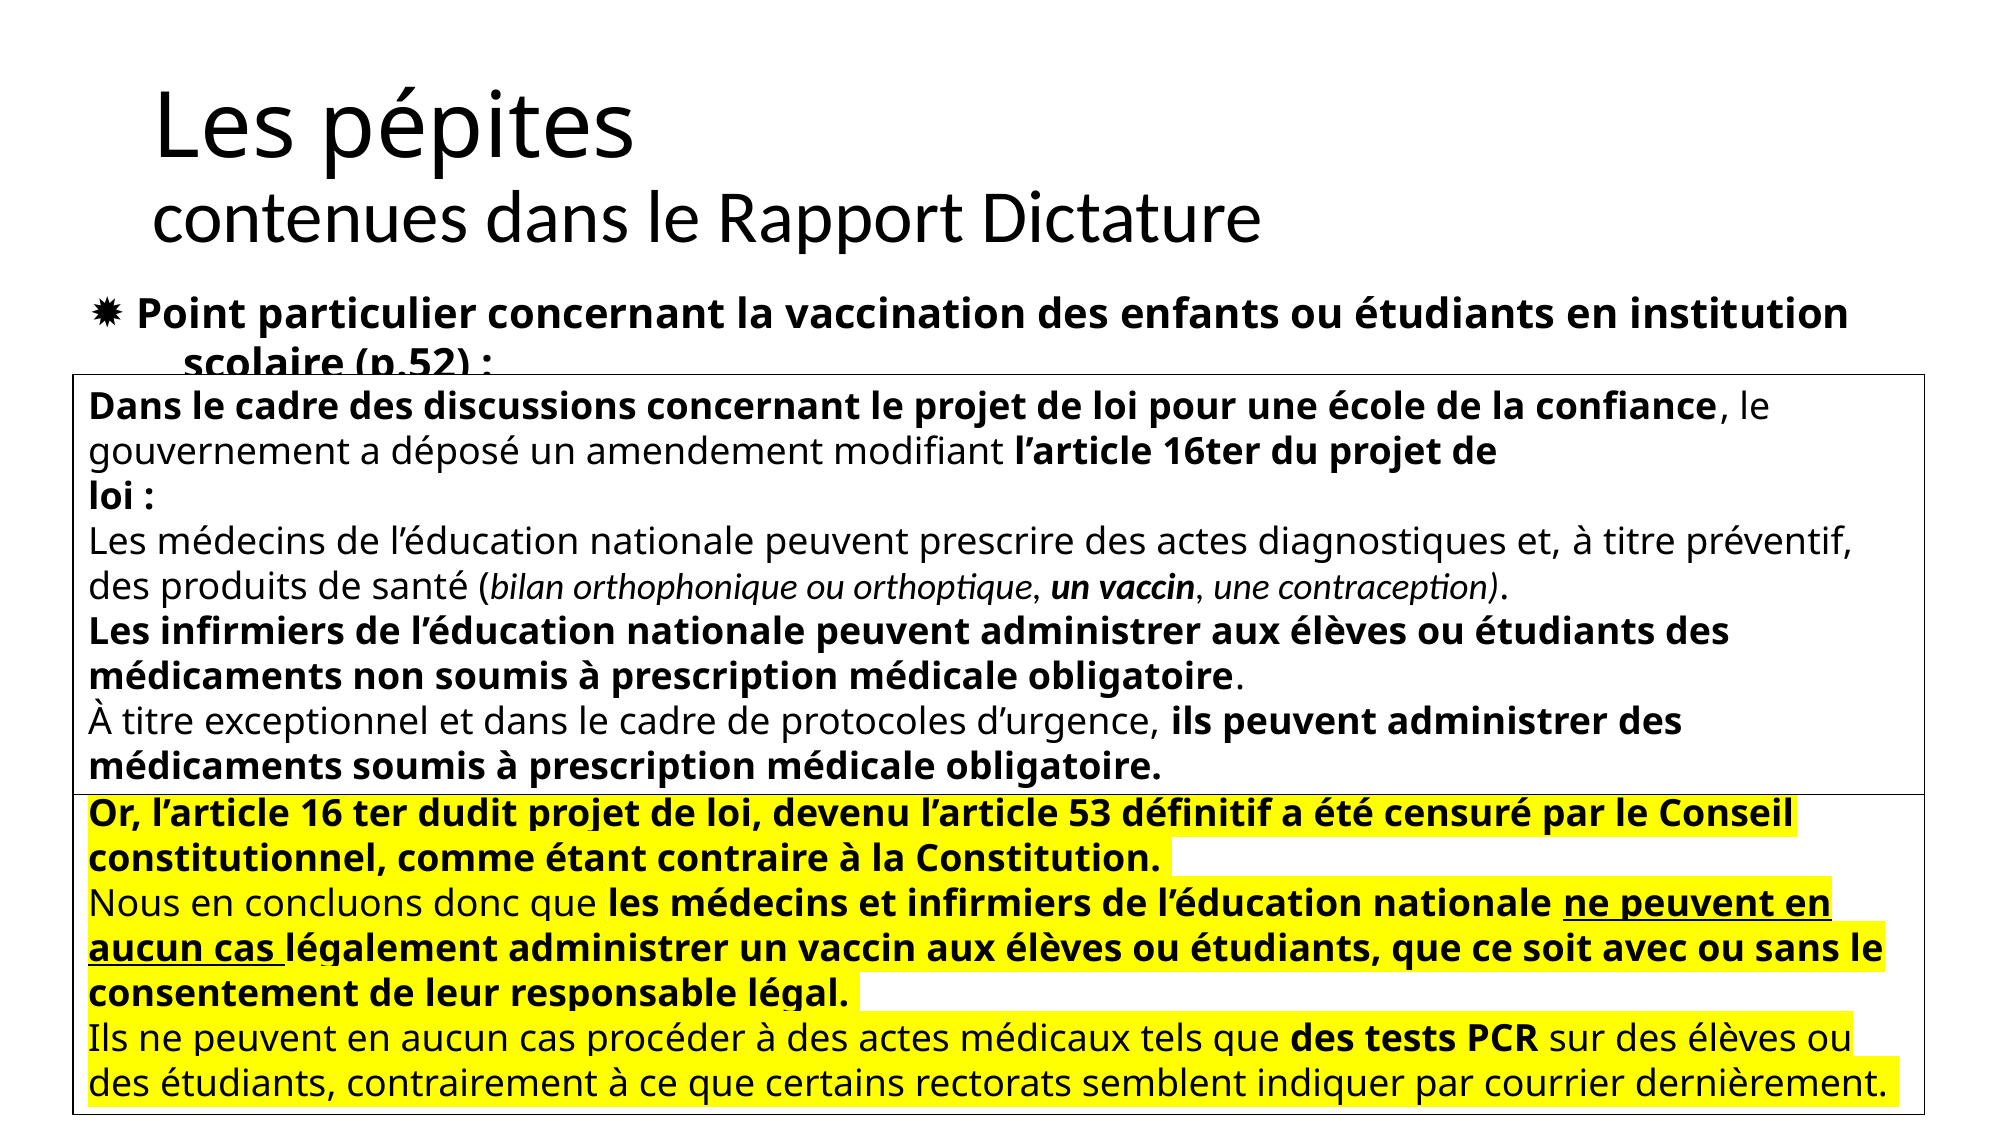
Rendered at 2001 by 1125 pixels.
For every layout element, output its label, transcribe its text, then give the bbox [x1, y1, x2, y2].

title Les pépites contenues dans le Rapport Dictature [137, 59, 1863, 278]
text_box Dans le cadre des discussions concernant le projet de loi pour une école de la confiance, le gouvernement a déposé un amendement modifiant l’article 16ter du projet de loi : Les médecins de l’éducation nationale peuvent prescrire des actes diagnostiques et, à titre préventif, des produits de santé (bilan orthophonique ou orthoptique, un vaccin, une contraception). Les infirmiers de l’éducation nationale peuvent administrer aux élèves ou étudiants des médicaments non soumis à prescription médicale obligatoire. À titre exceptionnel et dans le cadre de protocoles d’urgence, ils peuvent administrer des médicaments soumis à prescription médicale obligatoire. [73, 375, 1924, 795]
text_box Or, l’article 16 ter dudit projet de loi, devenu l’article 53 définitif a été censuré par le Conseil constitutionnel, comme étant contraire à la Constitution. Nous en concluons donc que les médecins et infirmiers de l’éducation nationale ne peuvent en aucun cas légalement administrer un vaccin aux élèves ou étudiants, que ce soit avec ou sans le consentement de leur responsable légal. Ils ne peuvent en aucun cas procéder à des actes médicaux tels que des tests PCR sur des élèves ou des étudiants, contrairement à ce que certains rectorats semblent indiquer par courrier dernièrement. [73, 781, 1925, 1115]
text_box Point particulier concernant la vaccination des enfants ou étudiants en institution scolaire (p.52) : [74, 279, 1896, 375]
